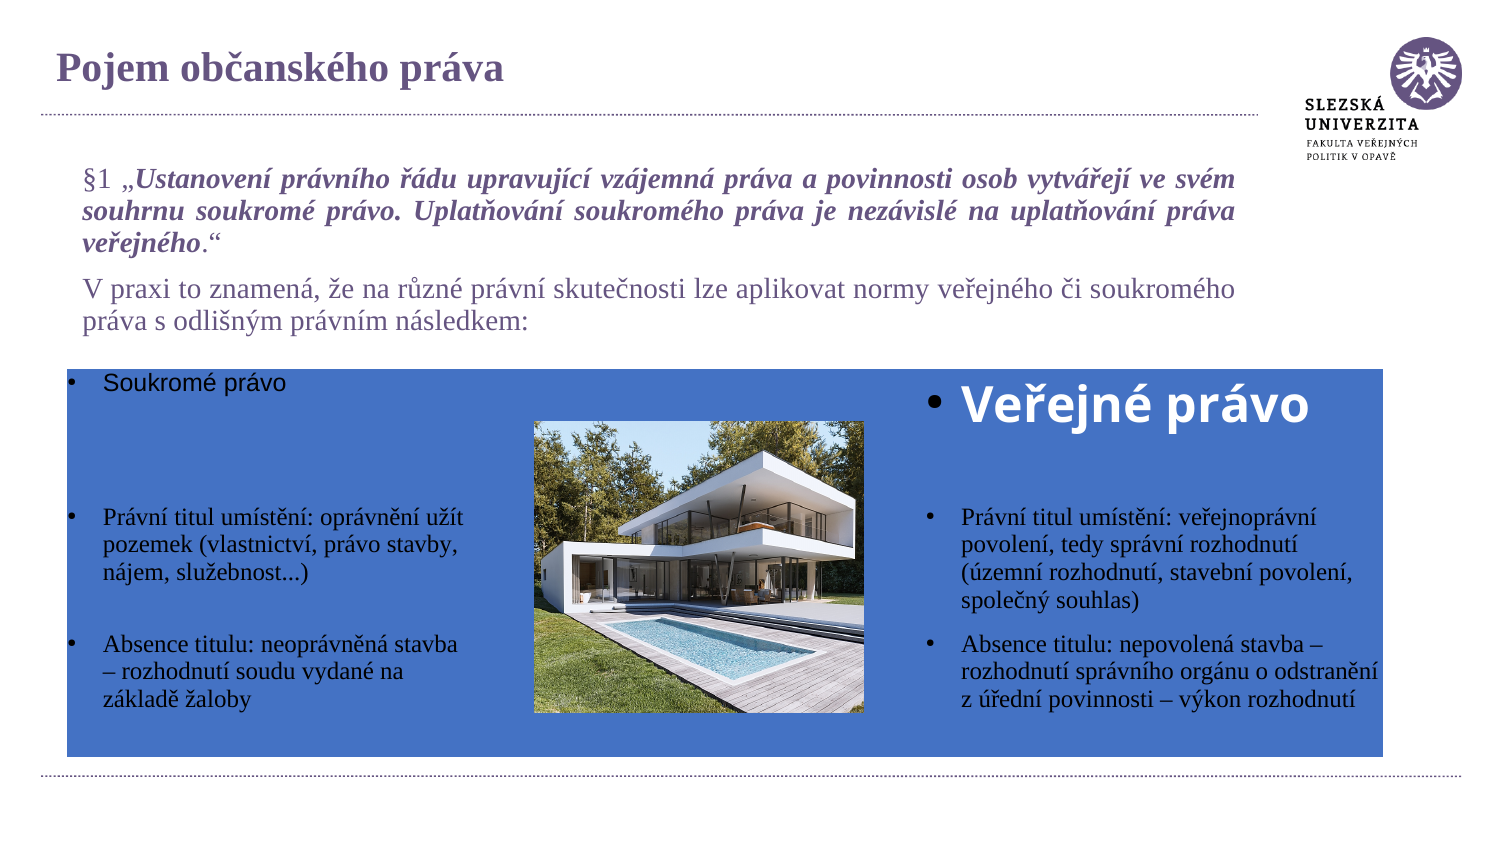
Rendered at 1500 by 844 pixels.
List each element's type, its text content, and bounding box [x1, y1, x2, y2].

table_cell Právní titul umístění: oprávnění užít pozemek (vlastnictví, právo stavby, nájem, služebnost...) [67, 503, 469, 630]
picture [534, 421, 864, 713]
table_cell Absence titulu: nepovolená stavba – rozhodnutí správního orgánu o odstranění z úřední povinnosti – výkon rozhodnutí [926, 630, 1383, 757]
table_cell Absence titulu: neoprávněná stavba – rozhodnutí soudu vydané na základě žaloby [67, 630, 469, 757]
table_header [469, 369, 926, 757]
table_header Soukromé právo [67, 369, 469, 503]
table_header Veřejné právo [926, 369, 1383, 503]
table_cell Právní titul umístění: veřejnoprávní povolení, tedy správní rozhodnutí (územní rozhodnutí, stavební povolení, společný souhlas) [926, 503, 1383, 630]
text_box §1 „Ustanovení právního řádu upravující vzájemná práva a povinnosti osob vytvářejí ve svém souhrnu soukromé právo. Uplatňování soukromého práva je nezávislé na uplatňování práva veřejného.“ V praxi to znamená, že na různé právní skutečnosti lze aplikovat normy veřejného či soukromého práva s odlišným právním následkem: [67, 154, 1292, 369]
title Pojem občanského práva [41, 32, 786, 116]
